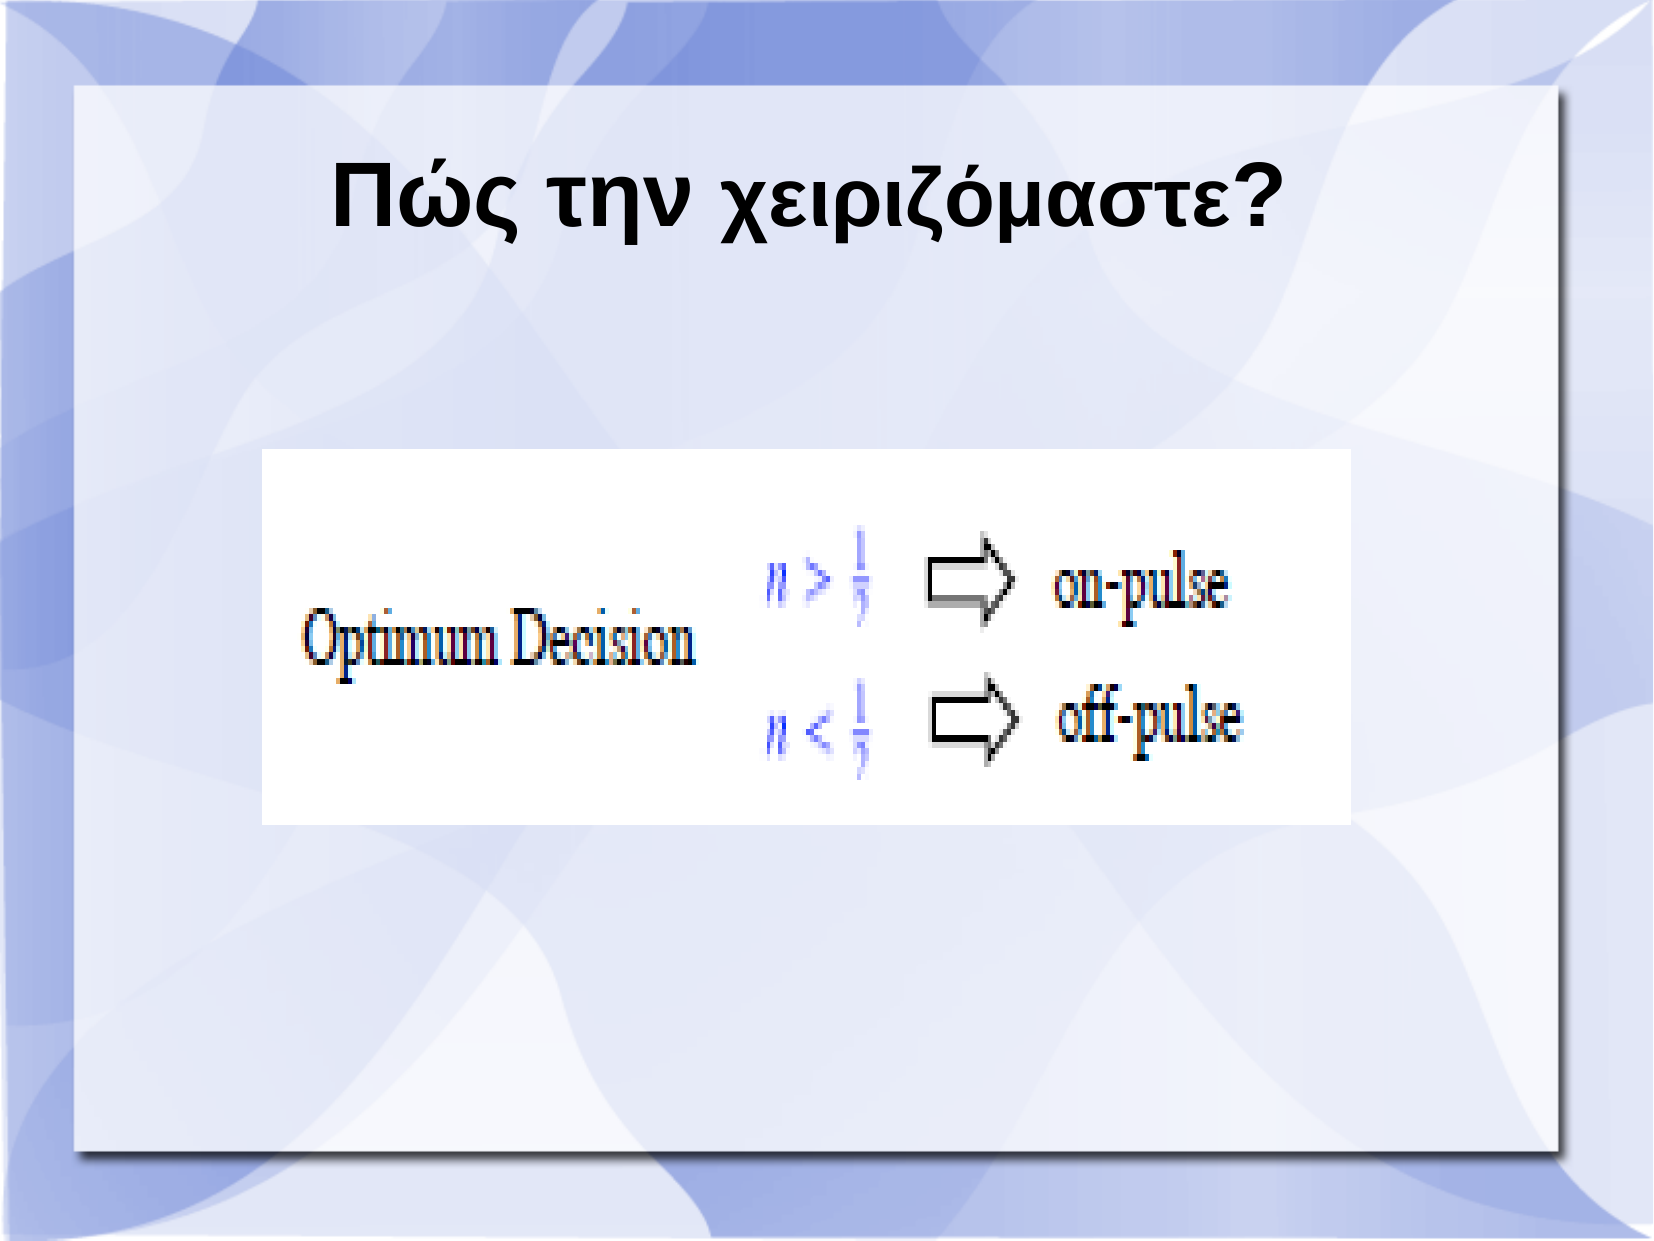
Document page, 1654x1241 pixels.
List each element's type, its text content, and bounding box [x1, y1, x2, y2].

picture [0, 0, 1654, 1241]
title Πώς την χειριζόμαστε? [82, 98, 1535, 291]
